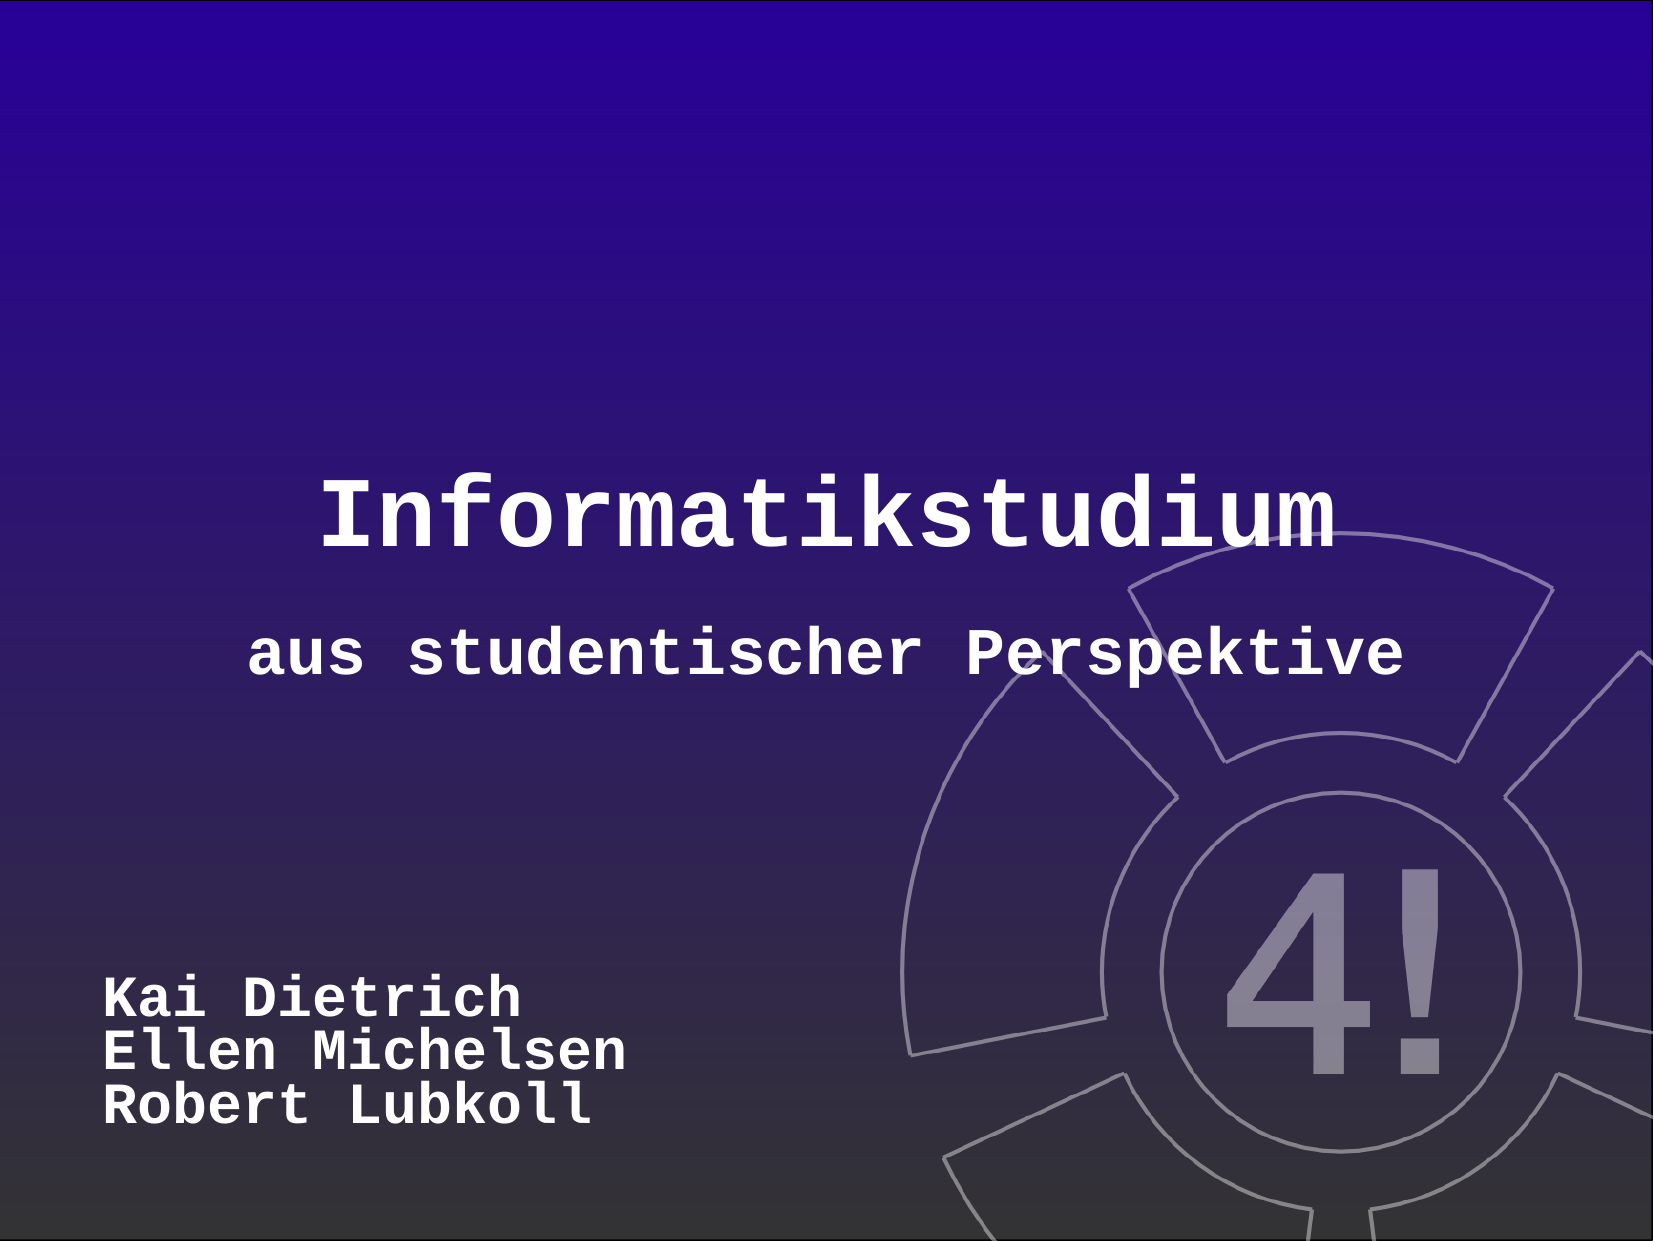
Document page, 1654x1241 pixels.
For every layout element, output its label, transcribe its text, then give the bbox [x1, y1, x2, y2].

text_box Kai Dietrich Ellen Michelsen Robert Lubkoll [81, 960, 1055, 1161]
subtitle Informatikstudium aus studentischer Perspektive [82, 297, 1571, 863]
picture [900, 531, 1653, 1241]
